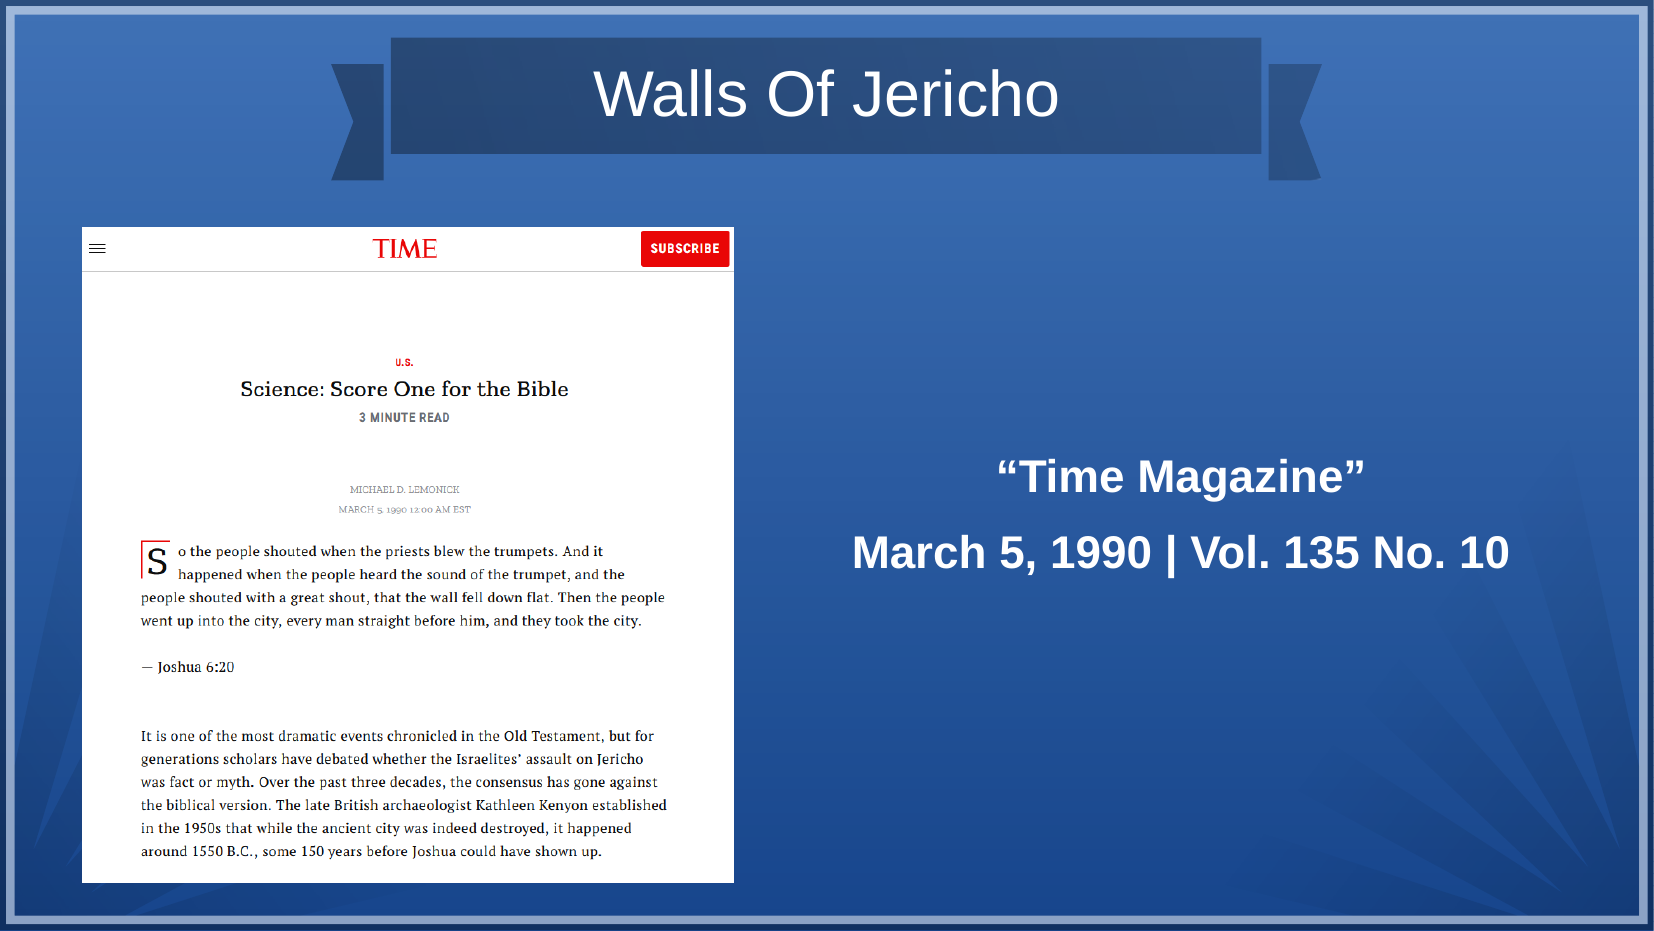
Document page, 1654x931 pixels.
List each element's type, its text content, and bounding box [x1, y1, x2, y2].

picture [82, 227, 734, 883]
text_box “Time Magazine” March 5, 1990 | Vol. 135 No. 10 [750, 443, 1613, 630]
title Walls Of Jericho [389, 35, 1264, 154]
